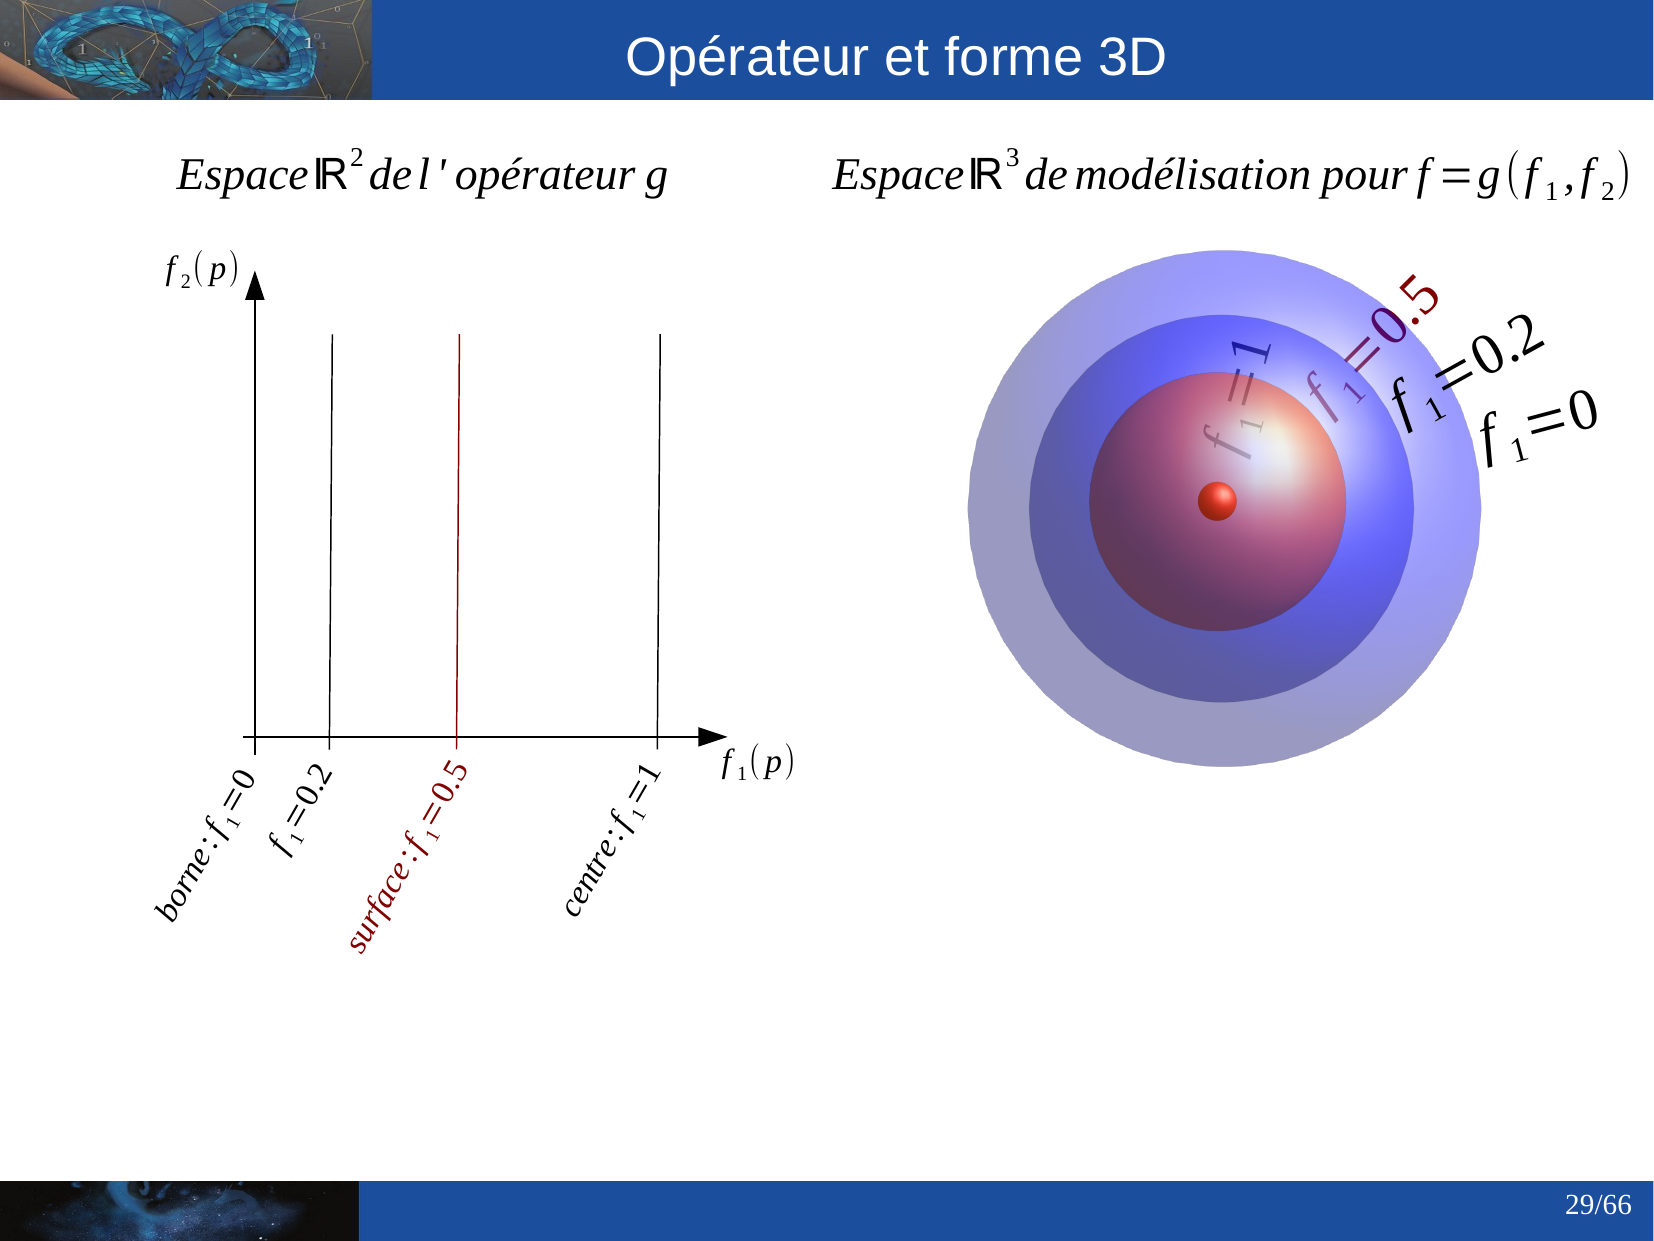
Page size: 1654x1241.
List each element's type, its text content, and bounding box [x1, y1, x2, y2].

picture [0, 1181, 1654, 1241]
chart [548, 752, 676, 930]
chart [167, 142, 676, 204]
chart [144, 759, 271, 934]
chart [333, 751, 483, 967]
chart [822, 142, 1639, 207]
chart [257, 753, 347, 866]
chart [717, 742, 800, 786]
chart [1371, 295, 1615, 480]
picture [0, 0, 1654, 100]
chart [161, 249, 243, 293]
chart [1372, 257, 1464, 347]
title Opérateur et forme 3D [387, 10, 1407, 102]
